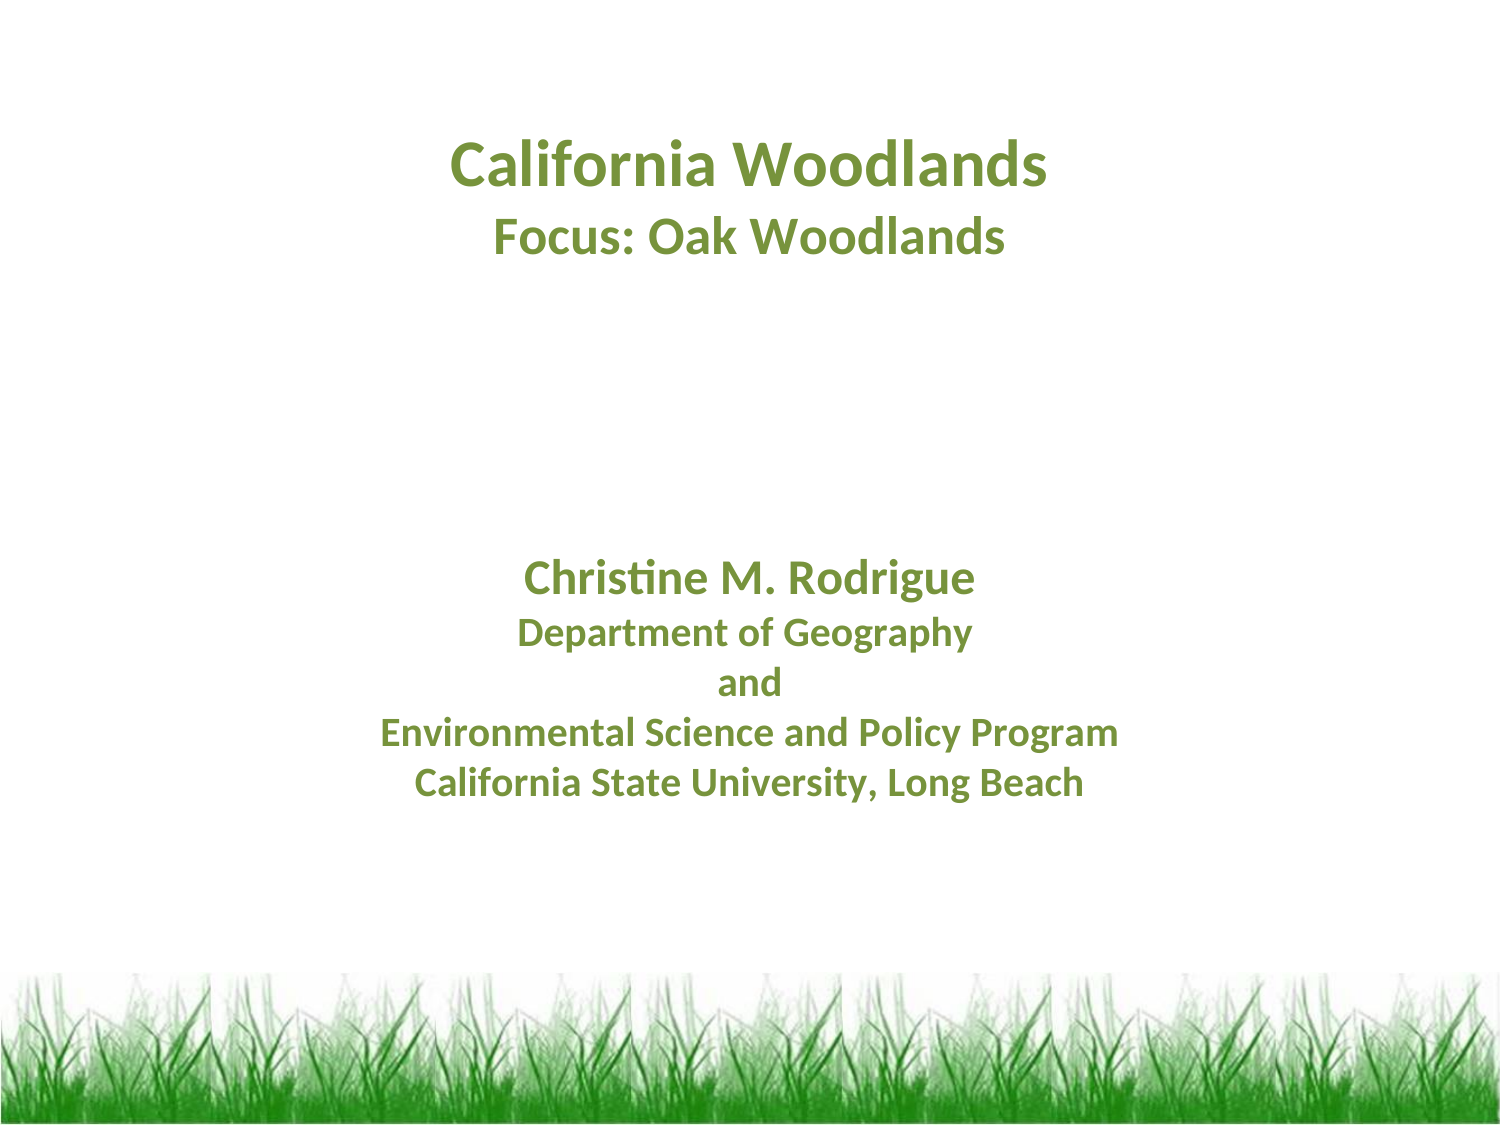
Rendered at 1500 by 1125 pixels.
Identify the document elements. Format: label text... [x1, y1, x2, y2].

text_box California Woodlands Focus: Oak Woodlands Christine M. Rodrigue Department of Geography and Environmental Science and Policy Program California State University, Long Beach [150, 112, 1351, 813]
picture [0, 972, 1500, 1125]
